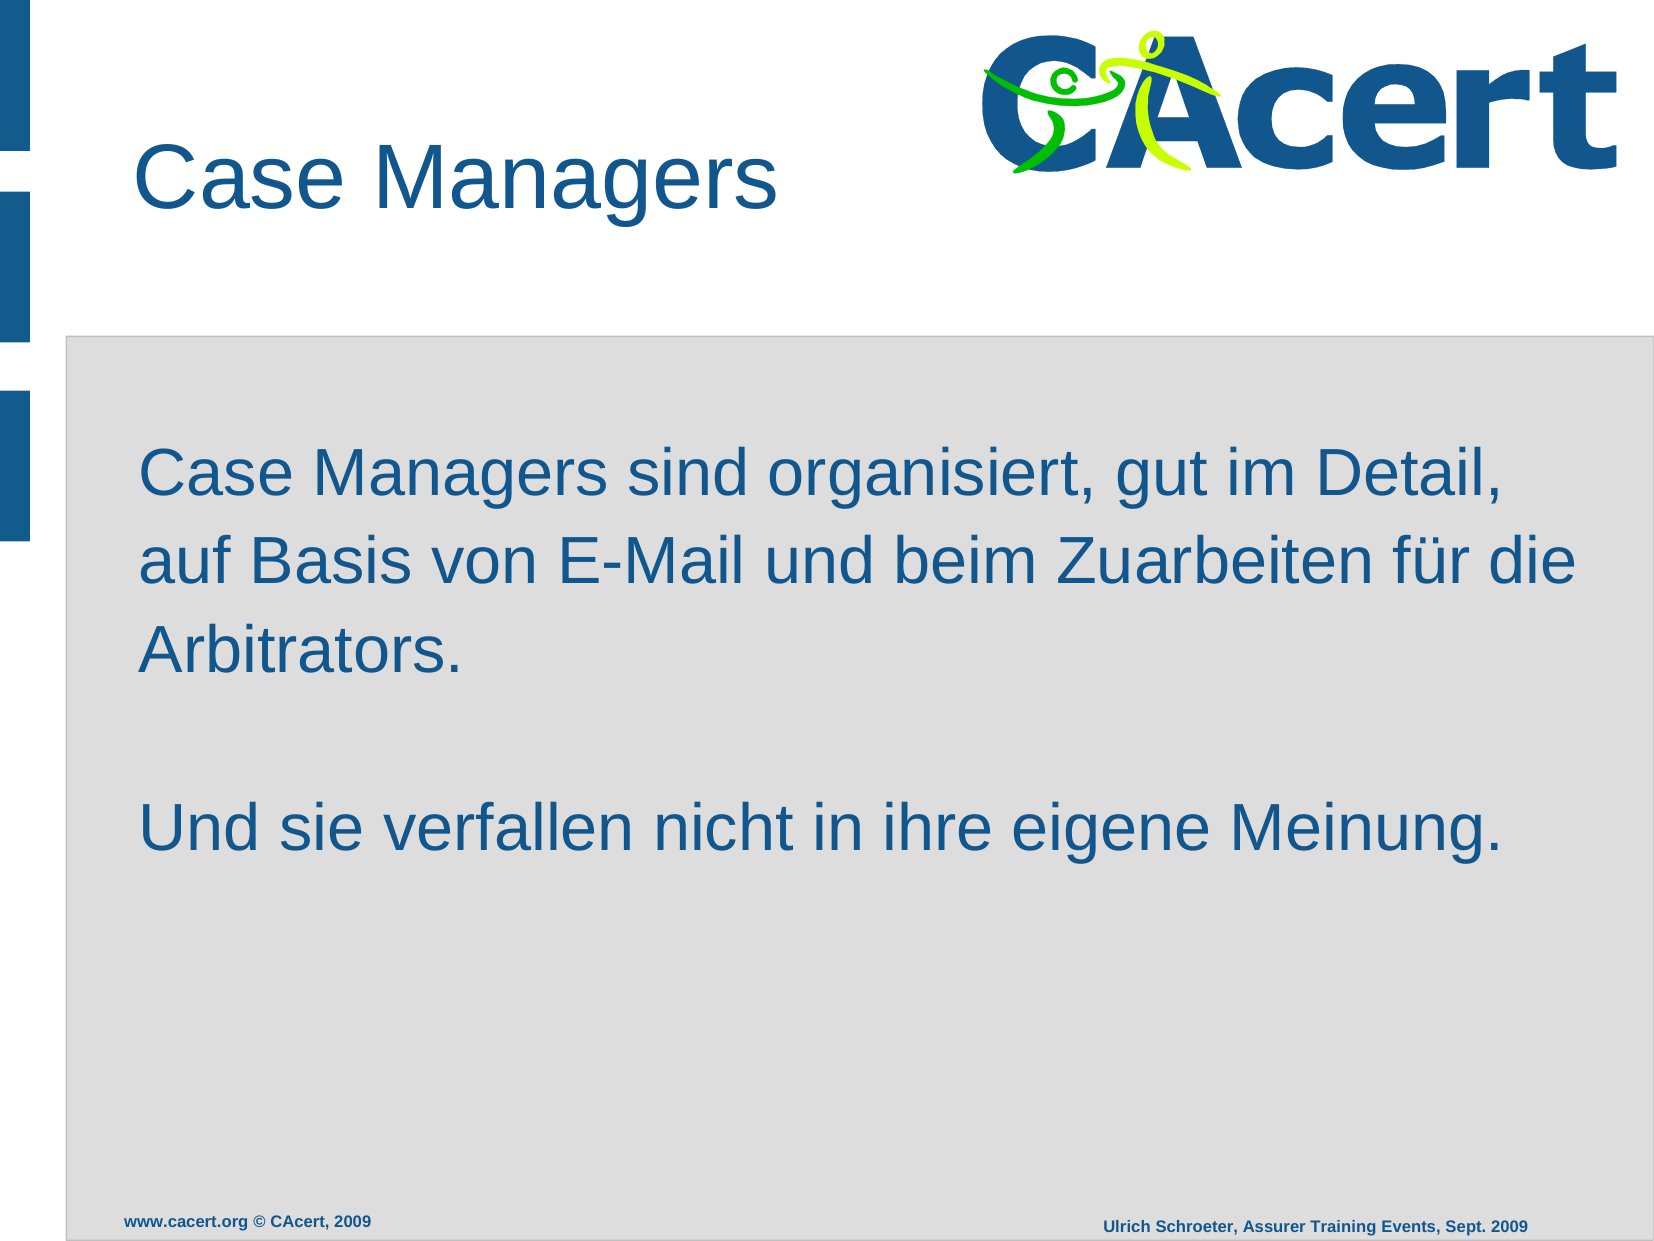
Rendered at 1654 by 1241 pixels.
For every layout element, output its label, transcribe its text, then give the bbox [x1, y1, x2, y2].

text_box Case Managers [118, 118, 796, 236]
text_box Case Managers sind organisiert, gut im Detail, auf Basis von E-Mail und beim Zuarbeiten für die Arbitrators. Und sie verfallen nicht in ihre eigene Meinung. [124, 413, 1603, 961]
